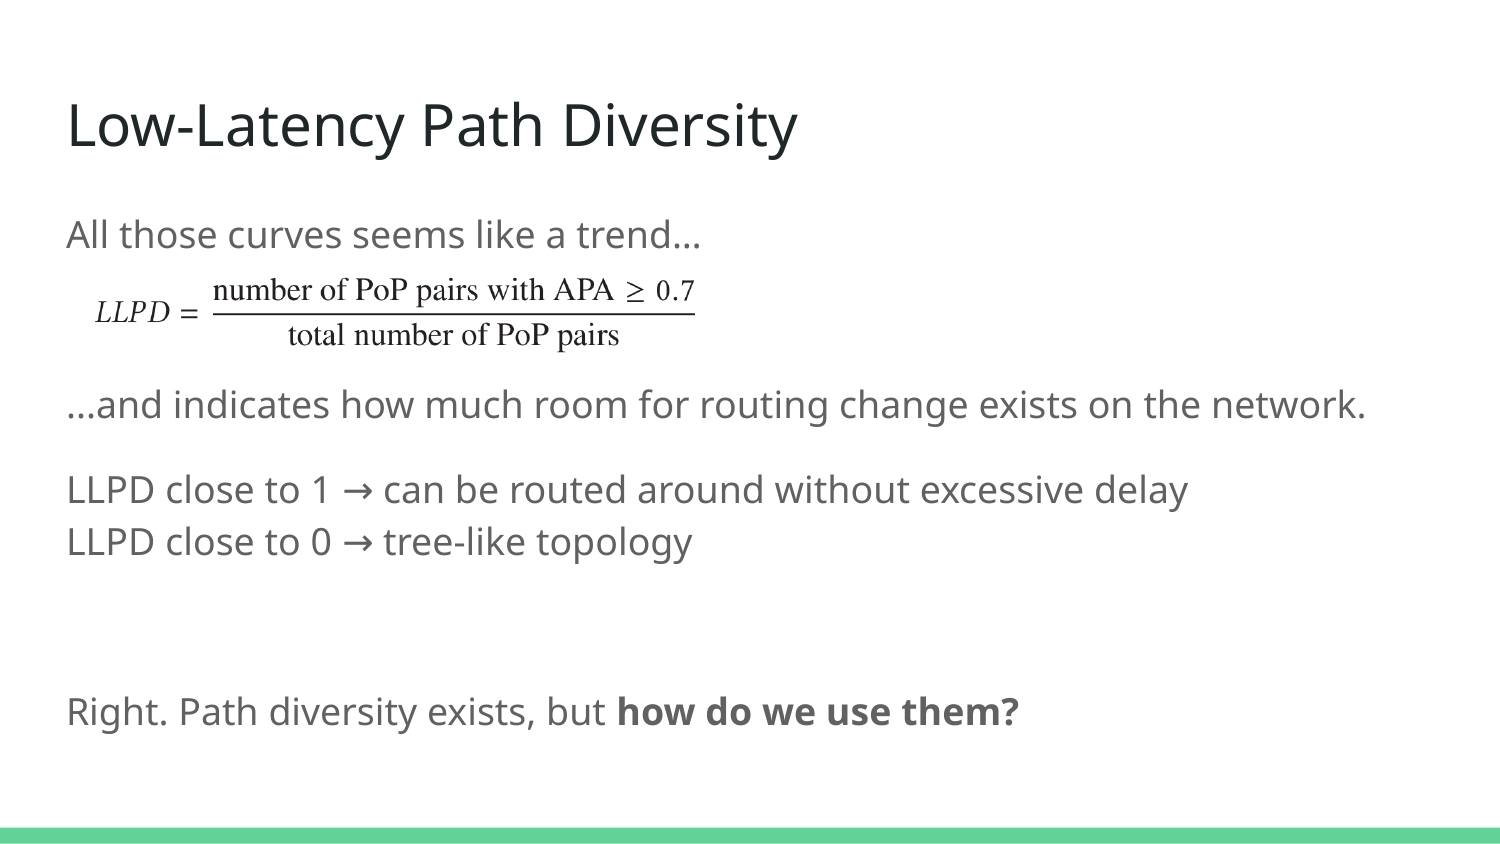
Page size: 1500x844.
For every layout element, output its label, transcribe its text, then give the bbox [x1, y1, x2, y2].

list All those curves seems like a trend… ...and indicates how much room for routing change exists on the network. LLPD close to 1 → can be routed around without excessive delay LLPD close to 0 → tree-like topology Right. Path diversity exists, but how do we use them? [51, 189, 1449, 750]
title Low-Latency Path Diversity [51, 72, 1449, 167]
picture [80, 265, 720, 360]
